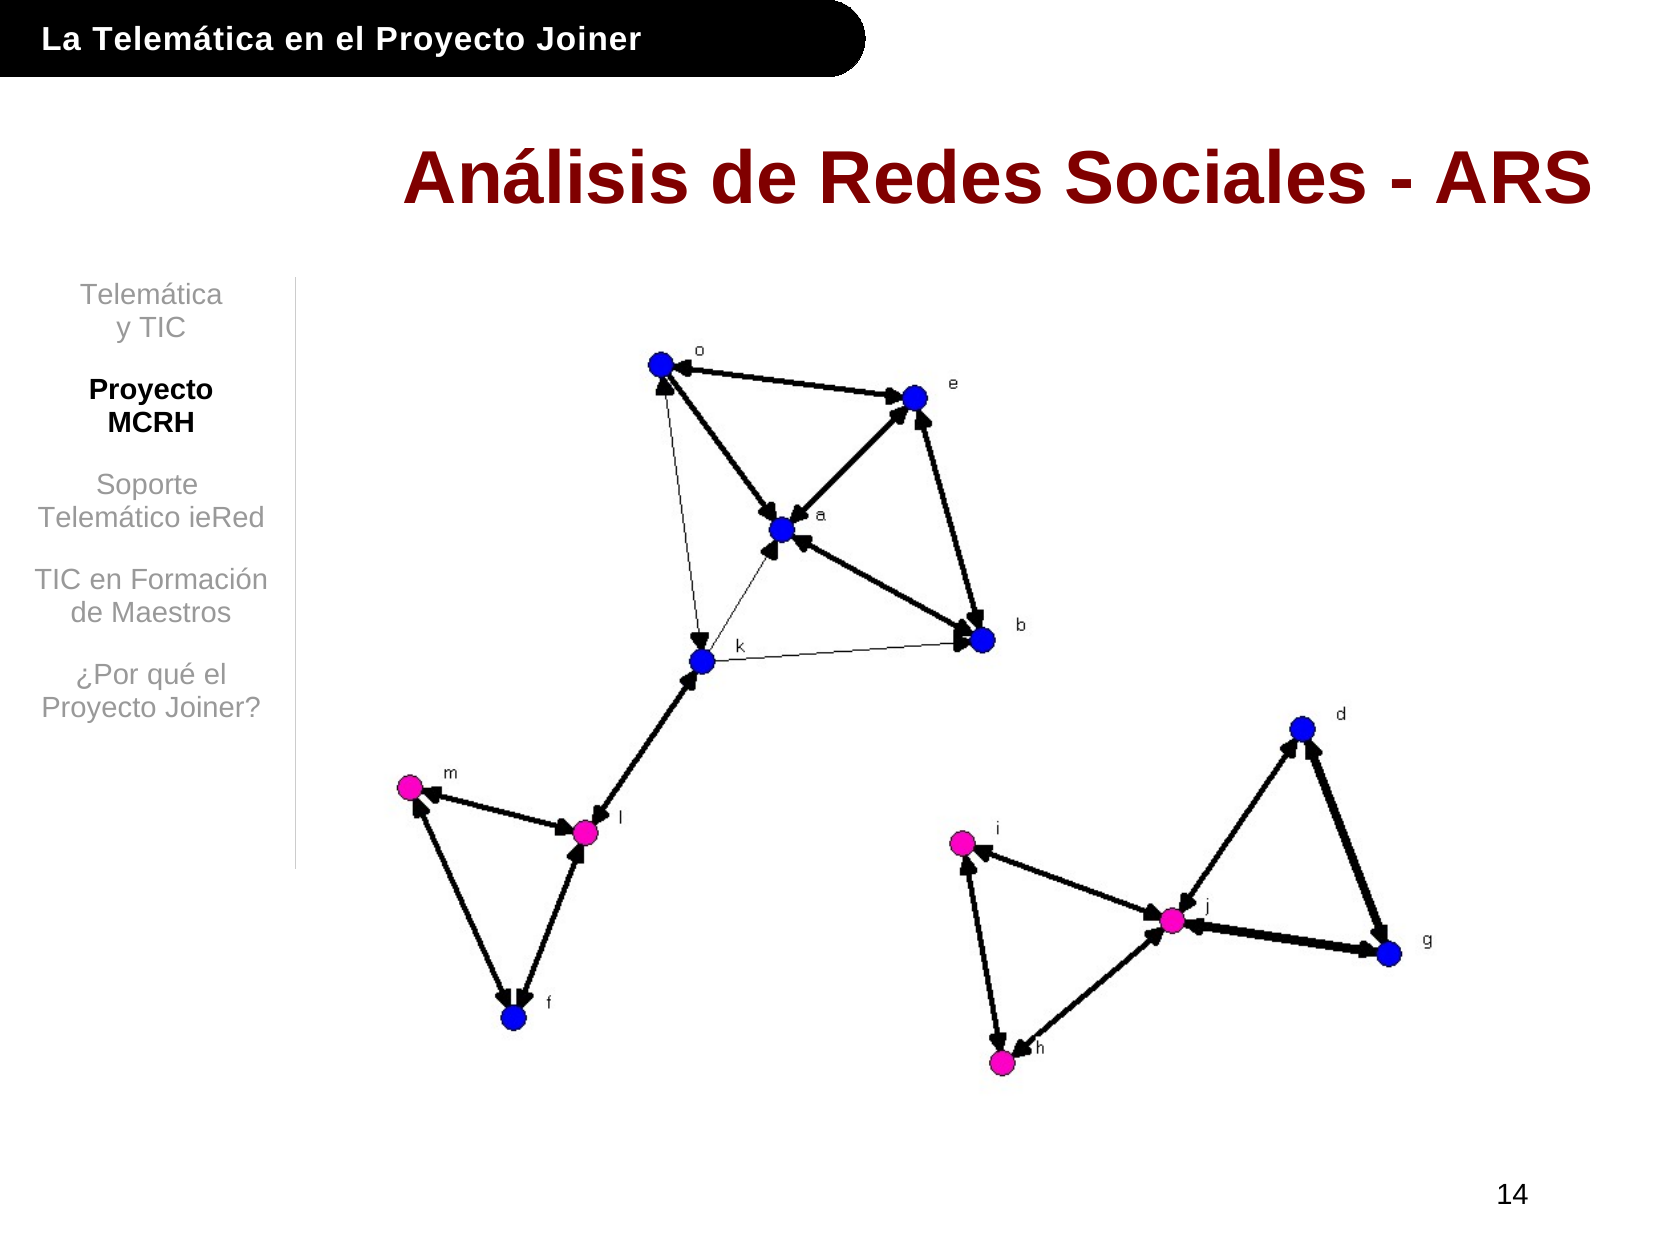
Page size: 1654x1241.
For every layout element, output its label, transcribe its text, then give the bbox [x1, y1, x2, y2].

title Análisis de Redes Sociales - ARS [118, 118, 1595, 237]
list Telemática y TIC Proyecto MCRH Soporte Telemático ieRed TIC en Formación de Maestros ¿Por qué el Proyecto Joiner? [18, 277, 285, 862]
picture [300, 265, 1654, 1123]
